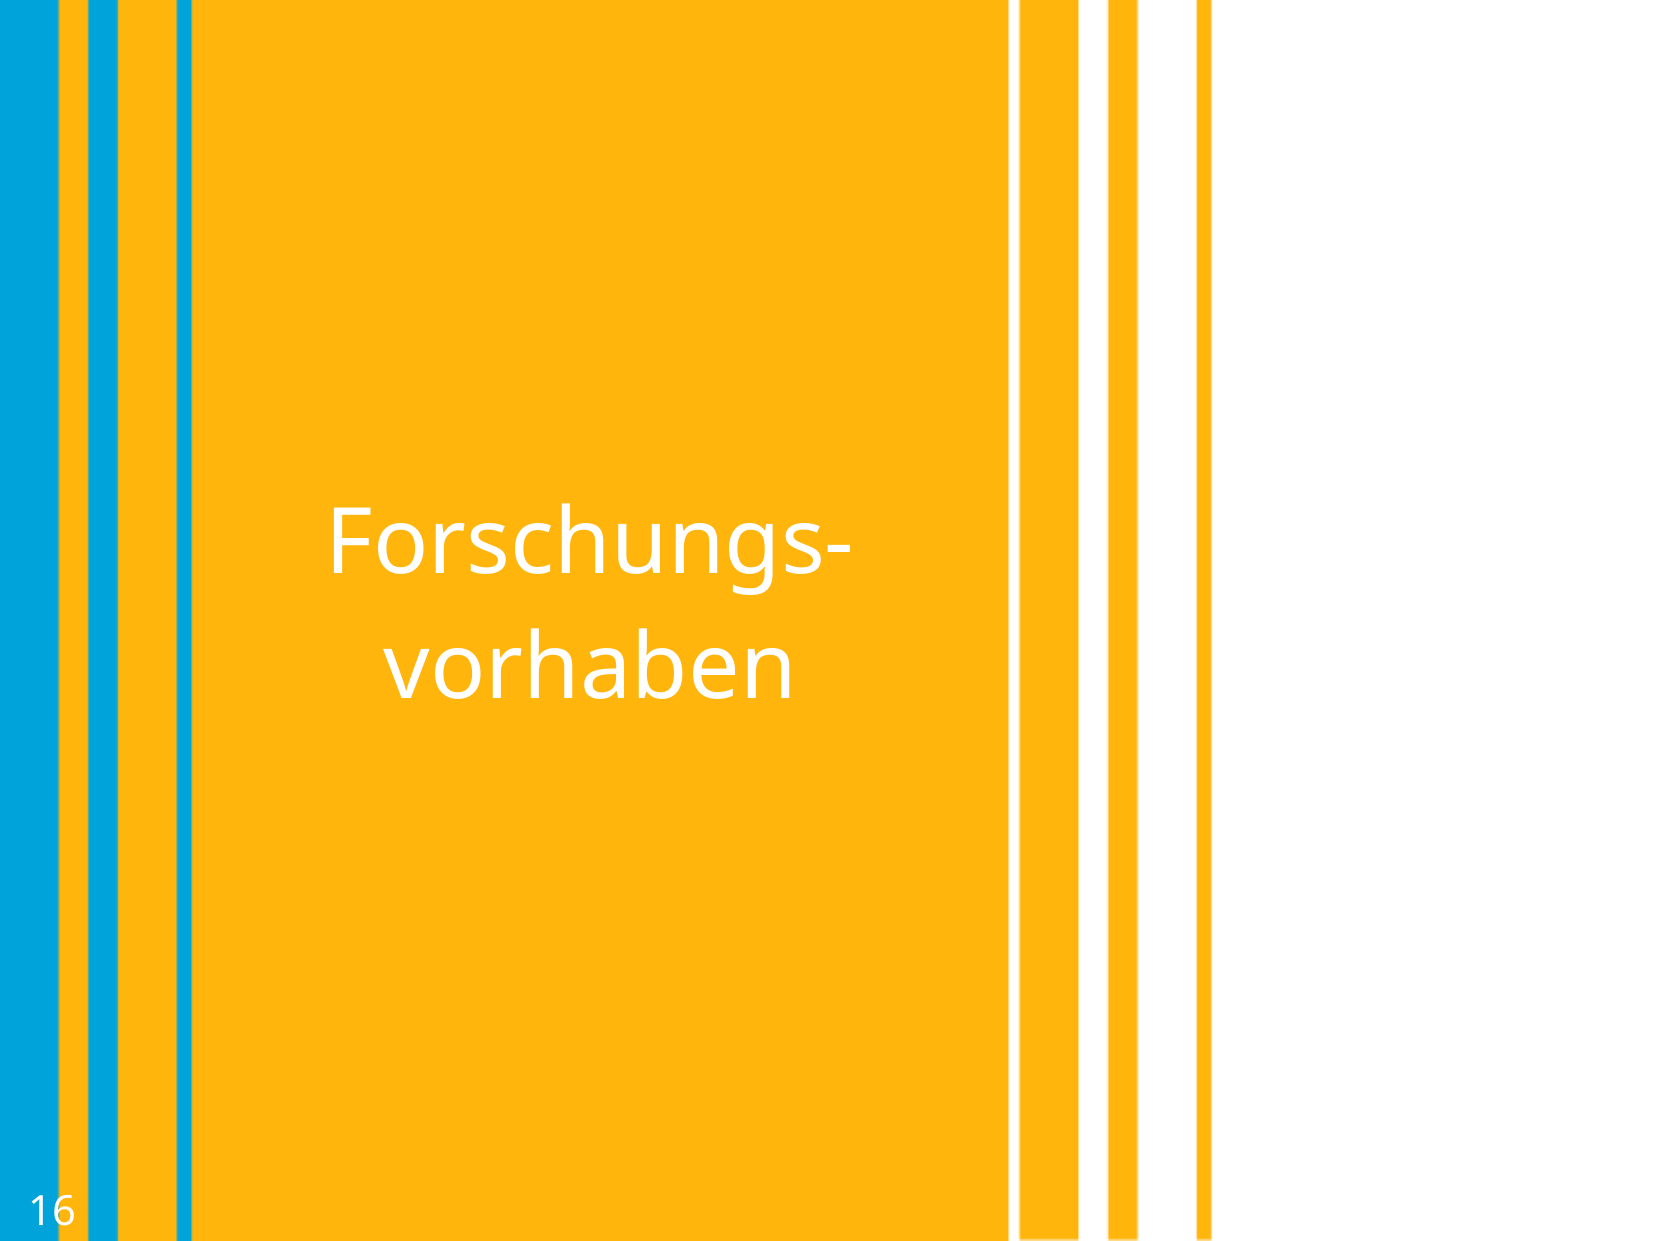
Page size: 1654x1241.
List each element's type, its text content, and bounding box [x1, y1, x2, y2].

picture [117, 0, 178, 1241]
picture [192, 0, 1654, 1241]
picture [58, 1209, 70, 1222]
picture [58, 0, 89, 1241]
title Forschungs- vorhaben [206, 49, 975, 1152]
